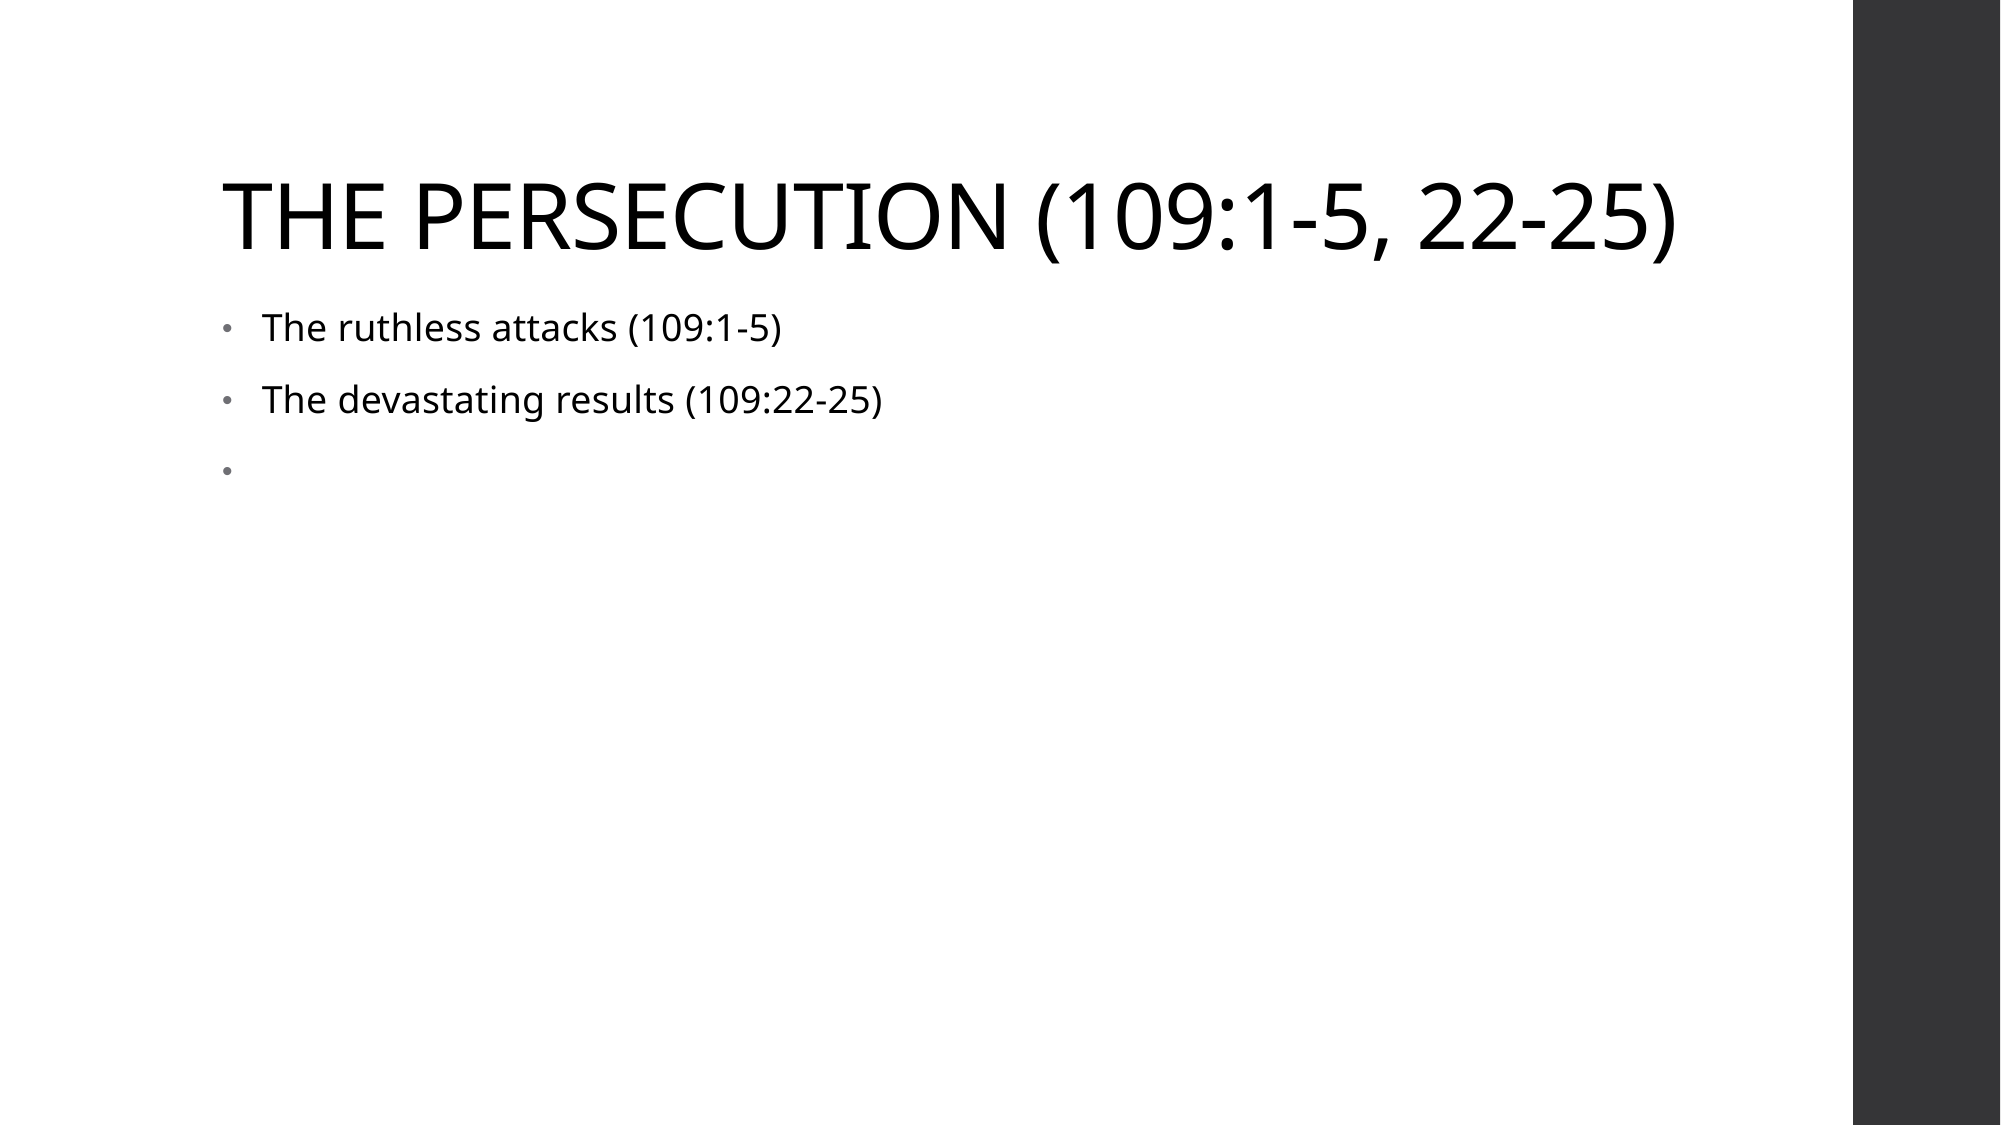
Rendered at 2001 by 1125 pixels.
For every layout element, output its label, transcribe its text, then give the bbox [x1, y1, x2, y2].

list The ruthless attacks (109:1-5) The devastating results (109:22-25) [206, 299, 1617, 1014]
title THE PERSECUTION (109:1-5, 22-25) [206, 60, 1797, 278]
